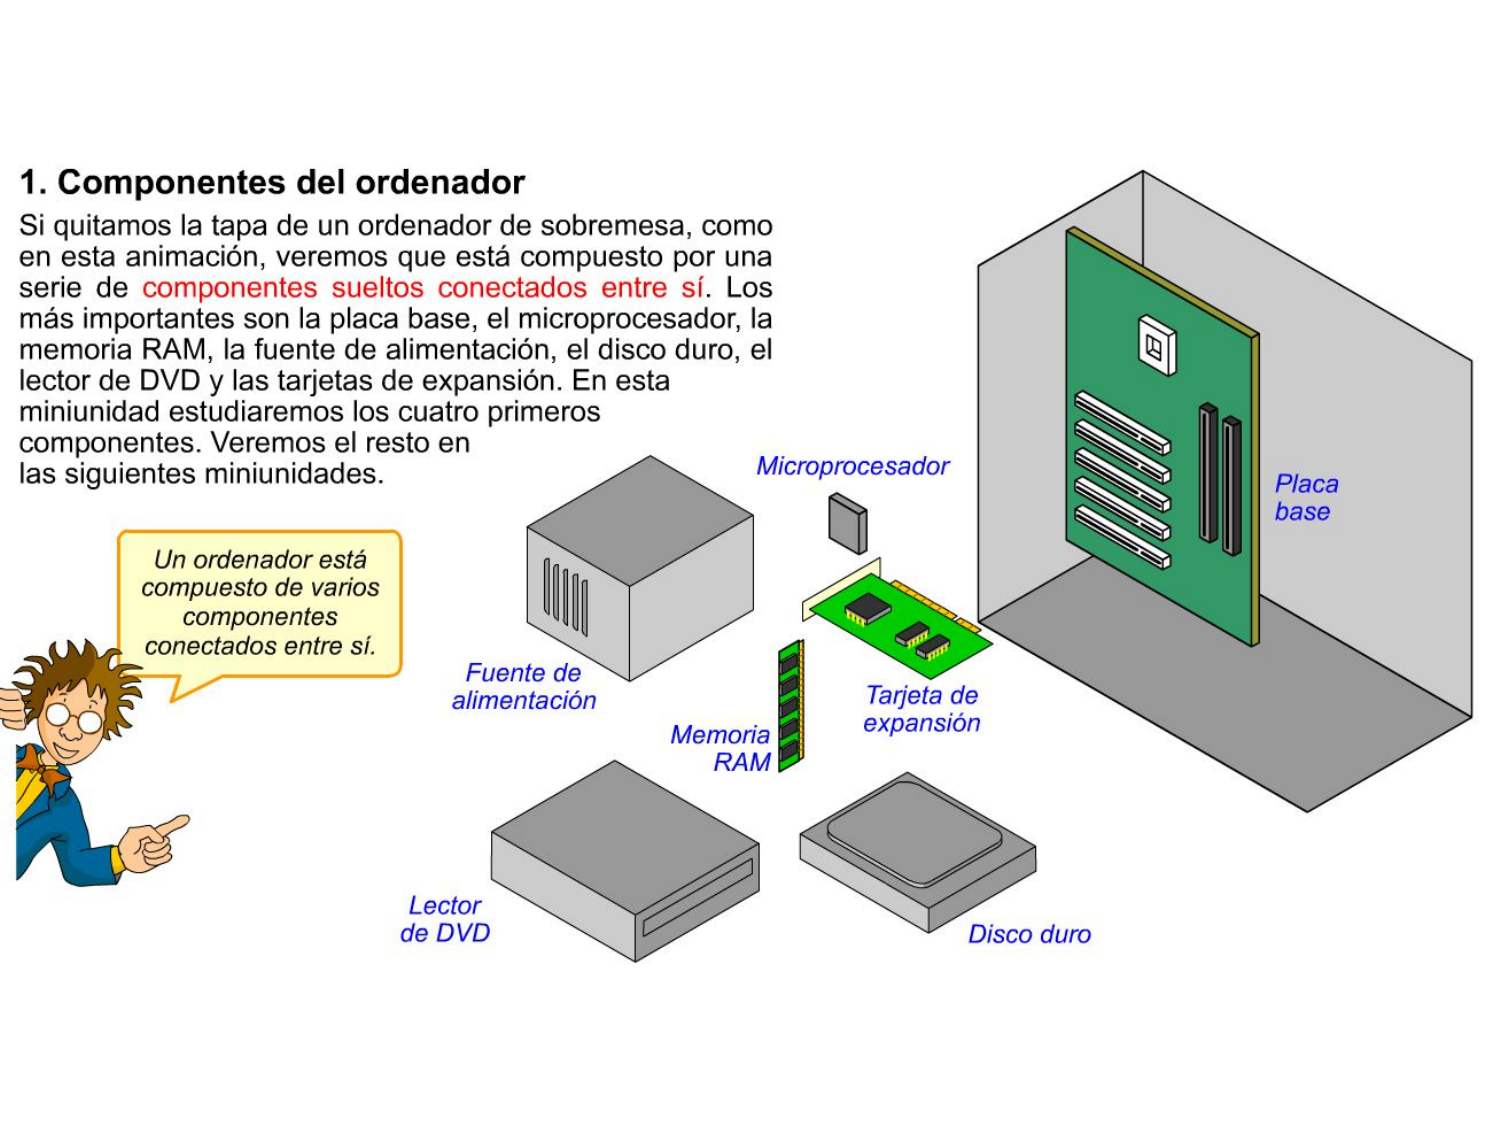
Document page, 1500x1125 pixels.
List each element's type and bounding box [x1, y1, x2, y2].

picture [0, 146, 1500, 979]
